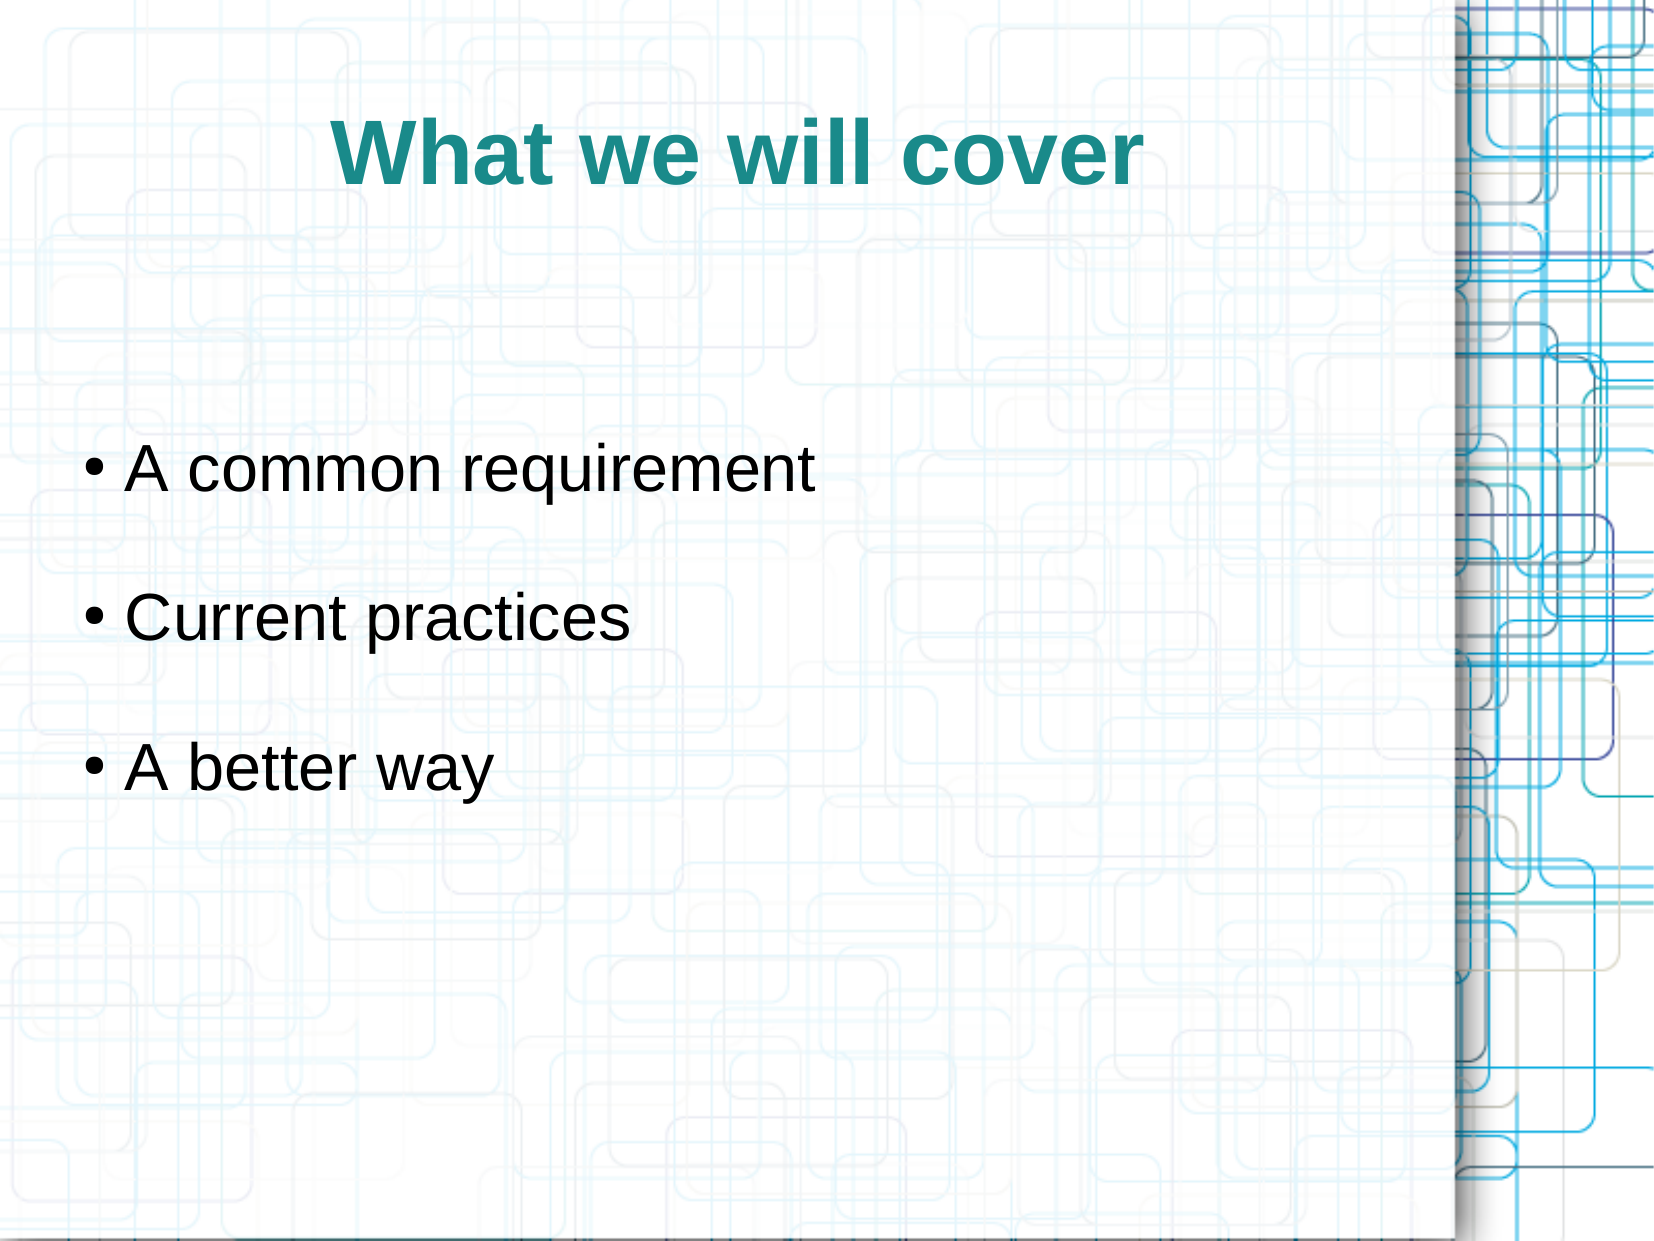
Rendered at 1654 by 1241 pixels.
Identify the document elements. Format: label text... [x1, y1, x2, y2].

subtitle A common requirement Current practices A better way [82, 253, 1418, 1057]
title What we will cover [59, 56, 1418, 250]
picture [0, 0, 1654, 1241]
